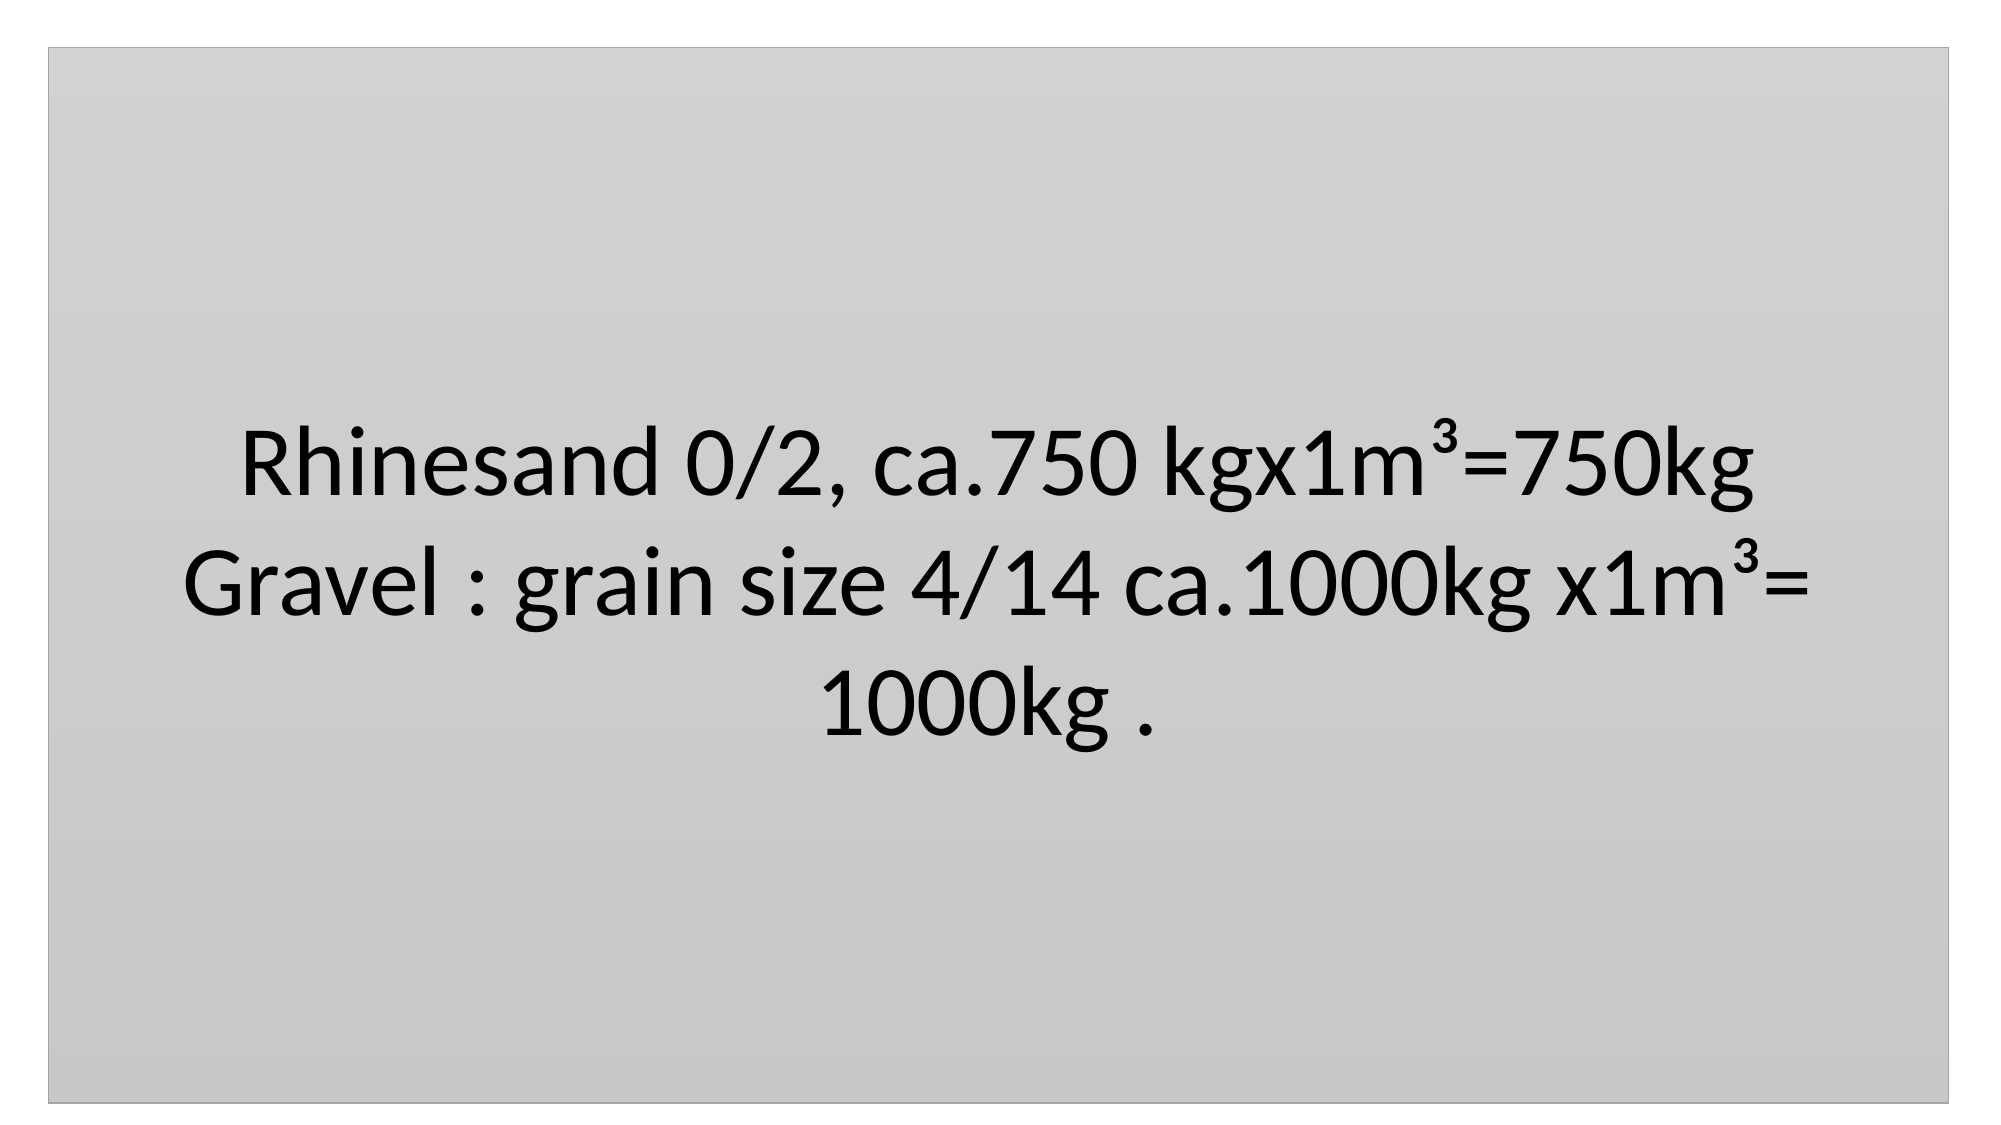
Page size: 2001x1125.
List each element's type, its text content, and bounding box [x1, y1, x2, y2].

text_box Rhinesand 0/2, ca.750 kgx1m³=750kg Gravel : grain size 4/14 ca.1000kg x1m³= 1000kg . [48, 47, 1949, 1103]
